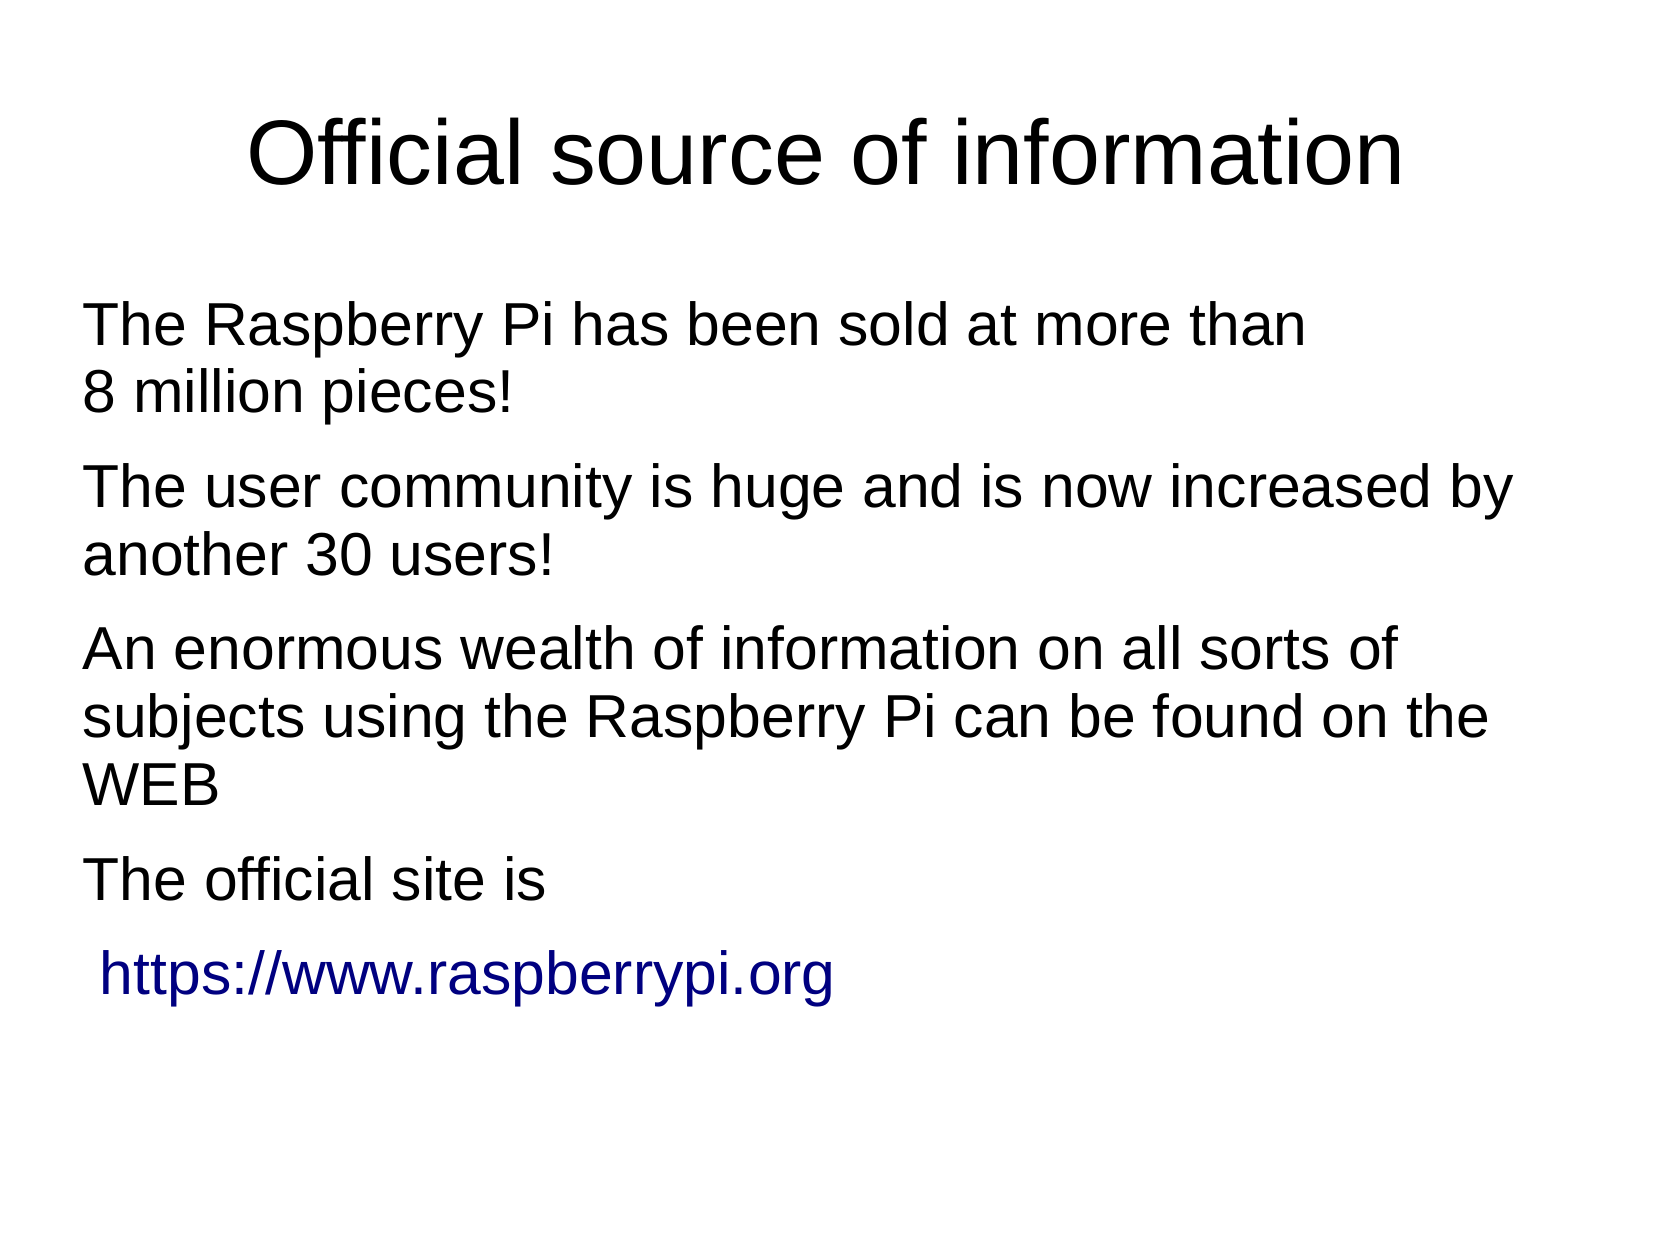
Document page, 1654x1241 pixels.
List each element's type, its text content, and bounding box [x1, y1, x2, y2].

list The Raspberry Pi has been sold at more than 8 million pieces! The user community is huge and is now increased by another 30 users! An enormous wealth of information on all sorts of subjects using the Raspberry Pi can be found on the WEB The official site is https://www.raspberrypi.org [82, 290, 1571, 1010]
title Official source of information [82, 49, 1571, 257]
